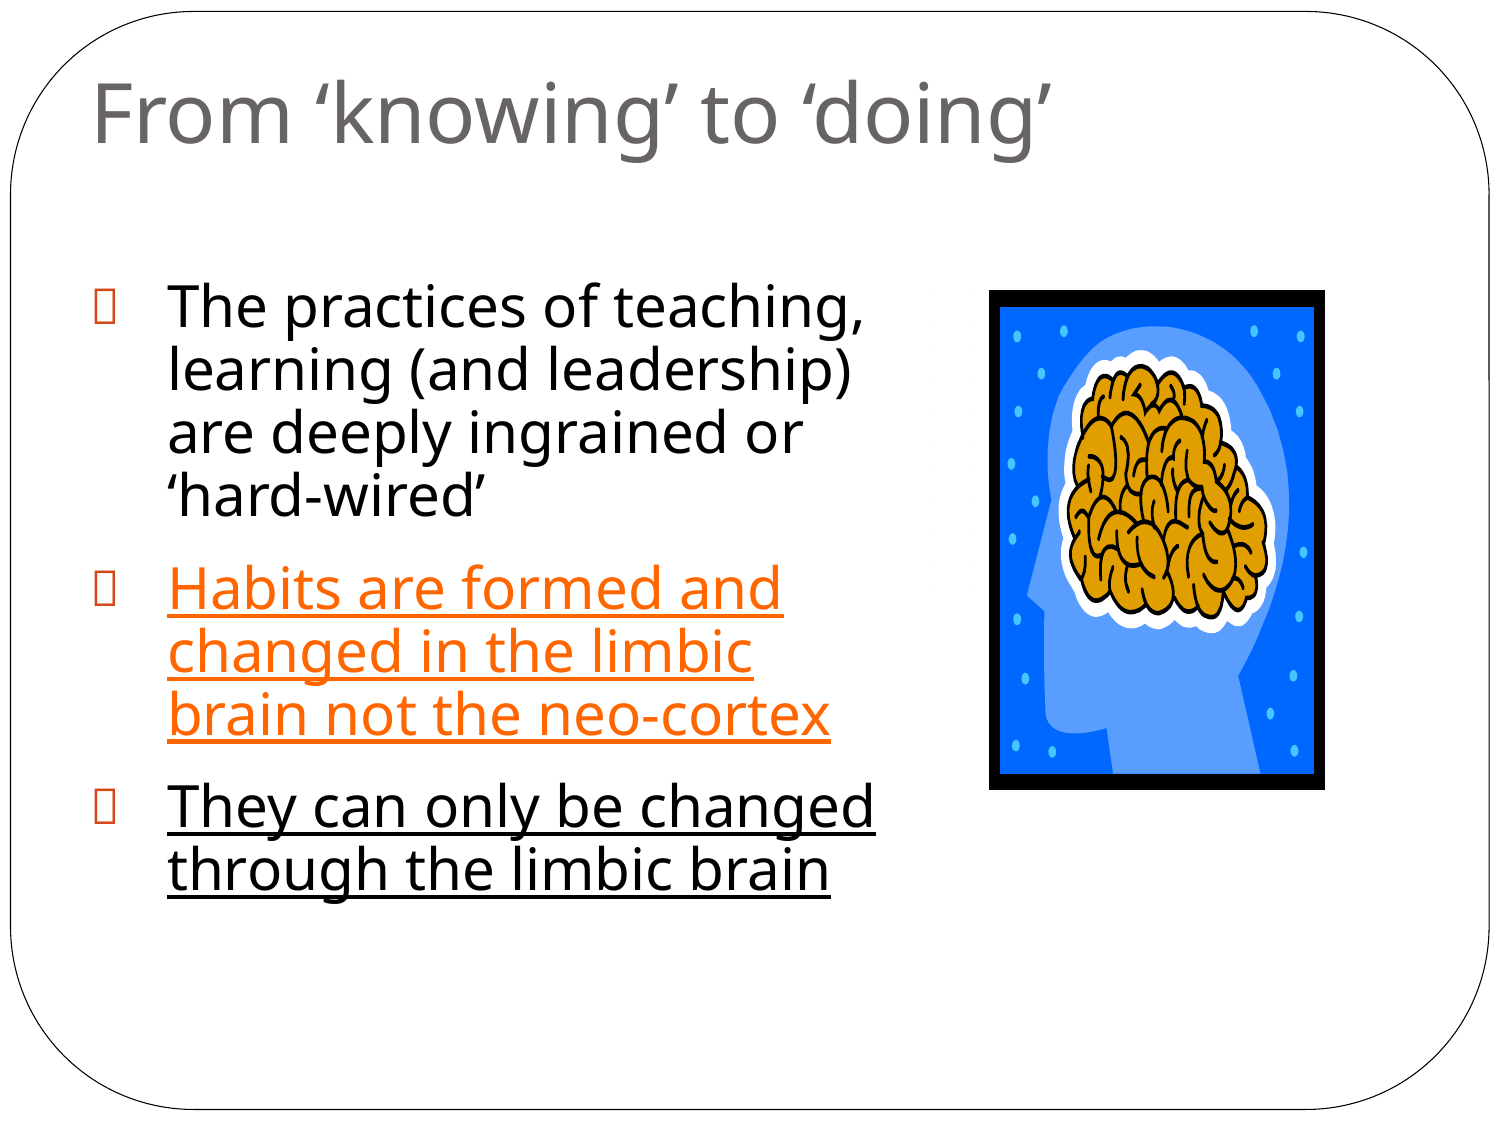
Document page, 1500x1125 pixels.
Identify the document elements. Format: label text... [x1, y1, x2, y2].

chart [929, 263, 1258, 621]
list The practices of teaching, learning (and leadership) are deeply ingrained or ‘hard-wired’ Habits are formed and changed in the limbic brain not the neo-cortex They can only be changed through the limbic brain [75, 262, 927, 1005]
picture [988, 290, 1325, 791]
title From ‘knowing’ to ‘doing’ [75, 45, 1425, 233]
